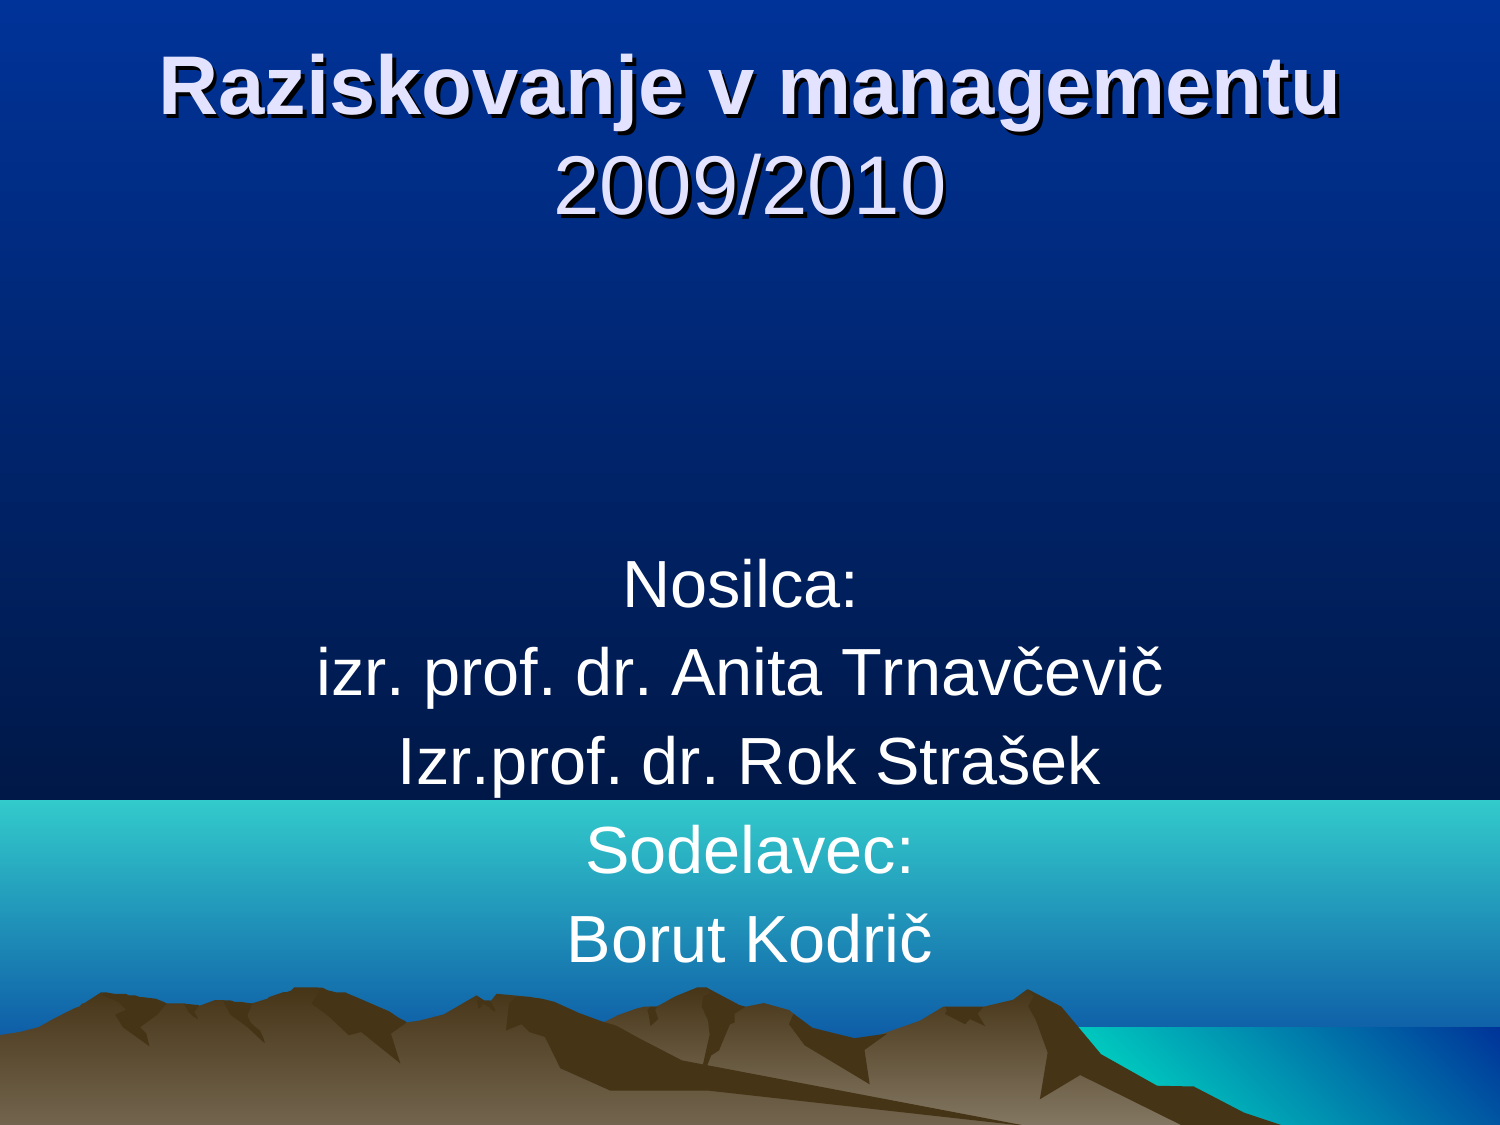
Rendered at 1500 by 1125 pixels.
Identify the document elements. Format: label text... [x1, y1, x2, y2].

title Raziskovanje v managementu 2009/2010 [75, 23, 1426, 239]
list Nosilca: izr. prof. dr. Anita Trnavčevič Izr.prof. dr. Rok Strašek Sodelavec: Borut Kodrič [75, 262, 1426, 1001]
